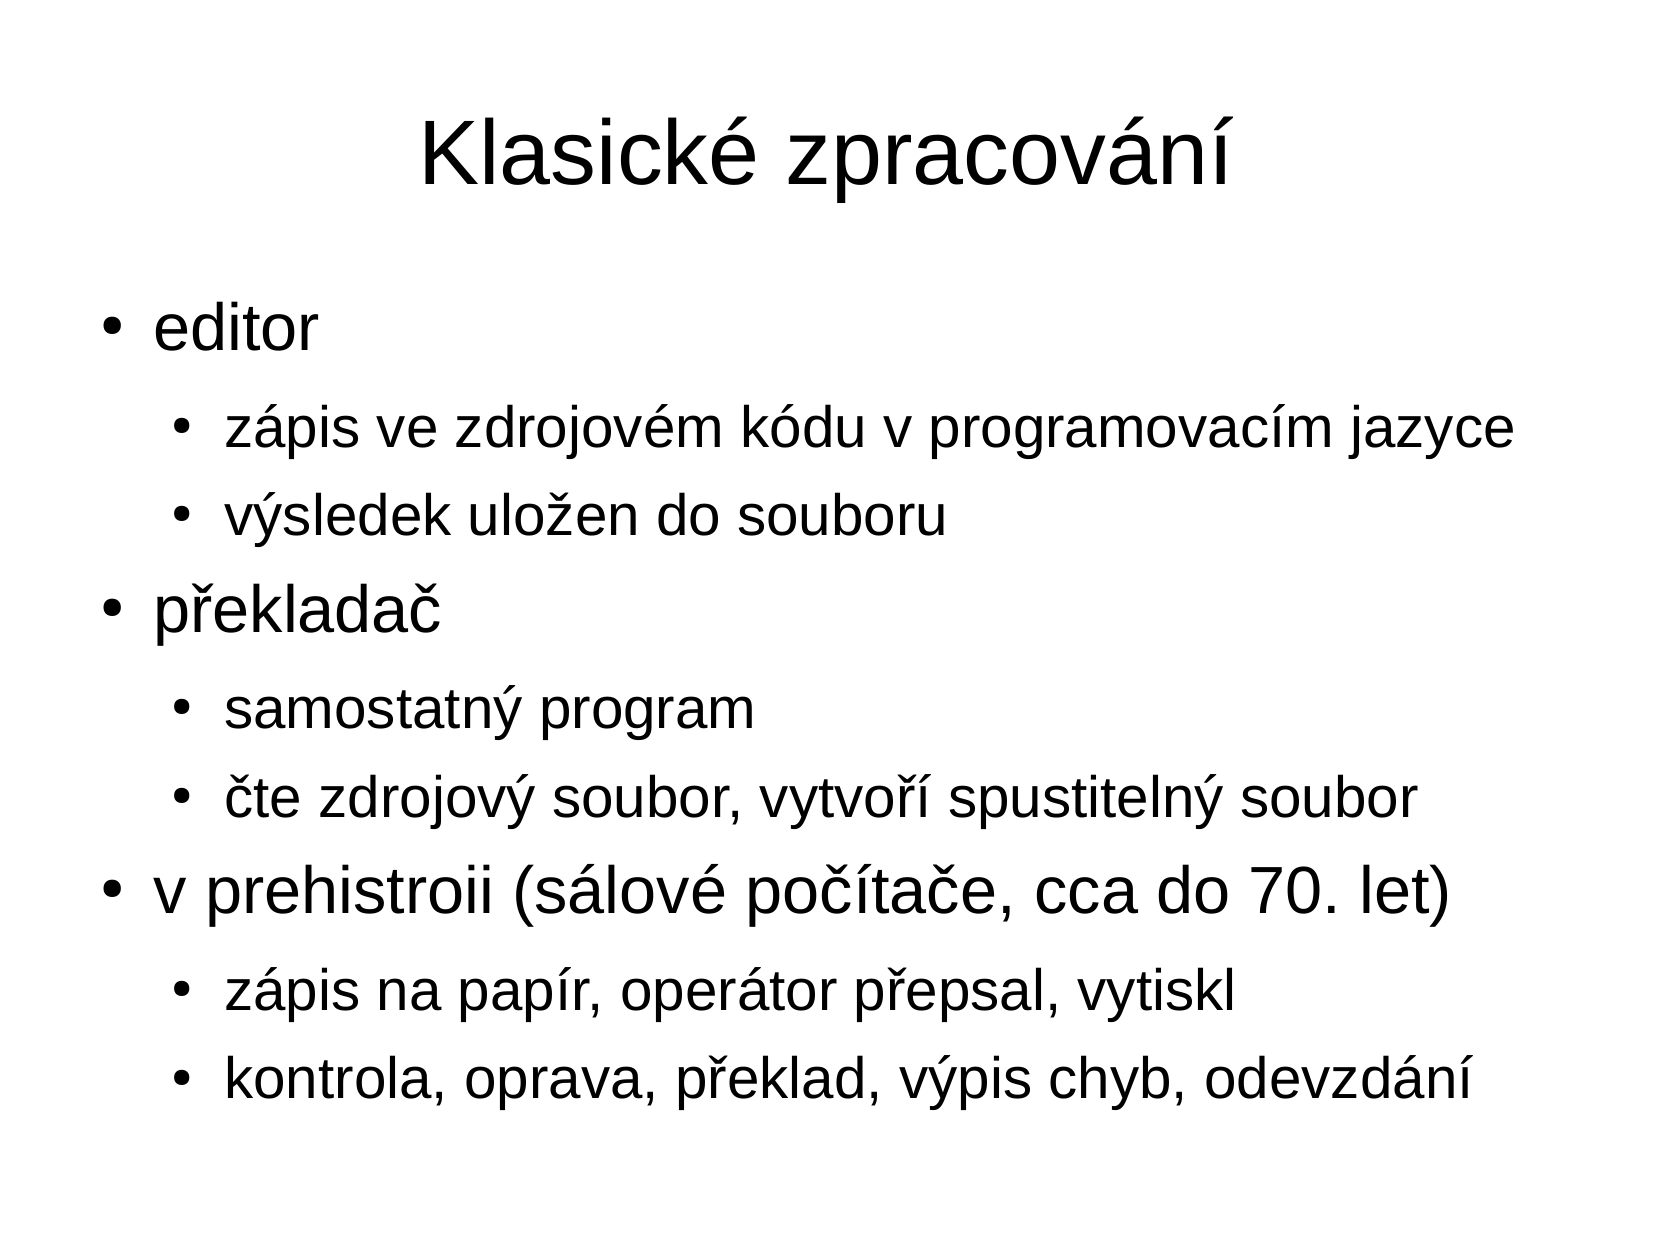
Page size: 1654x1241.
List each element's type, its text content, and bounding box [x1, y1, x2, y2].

title Klasické zpracování [82, 49, 1571, 257]
list editor zápis ve zdrojovém kódu v programovacím jazyce výsledek uložen do souboru překladač samostatný program čte zdrojový soubor, vytvoří spustitelný soubor v prehistroii (sálové počítače, cca do 70. let) zápis na papír, operátor přepsal, vytiskl kontrola, oprava, překlad, výpis chyb, odevzdání [82, 290, 1571, 1112]
